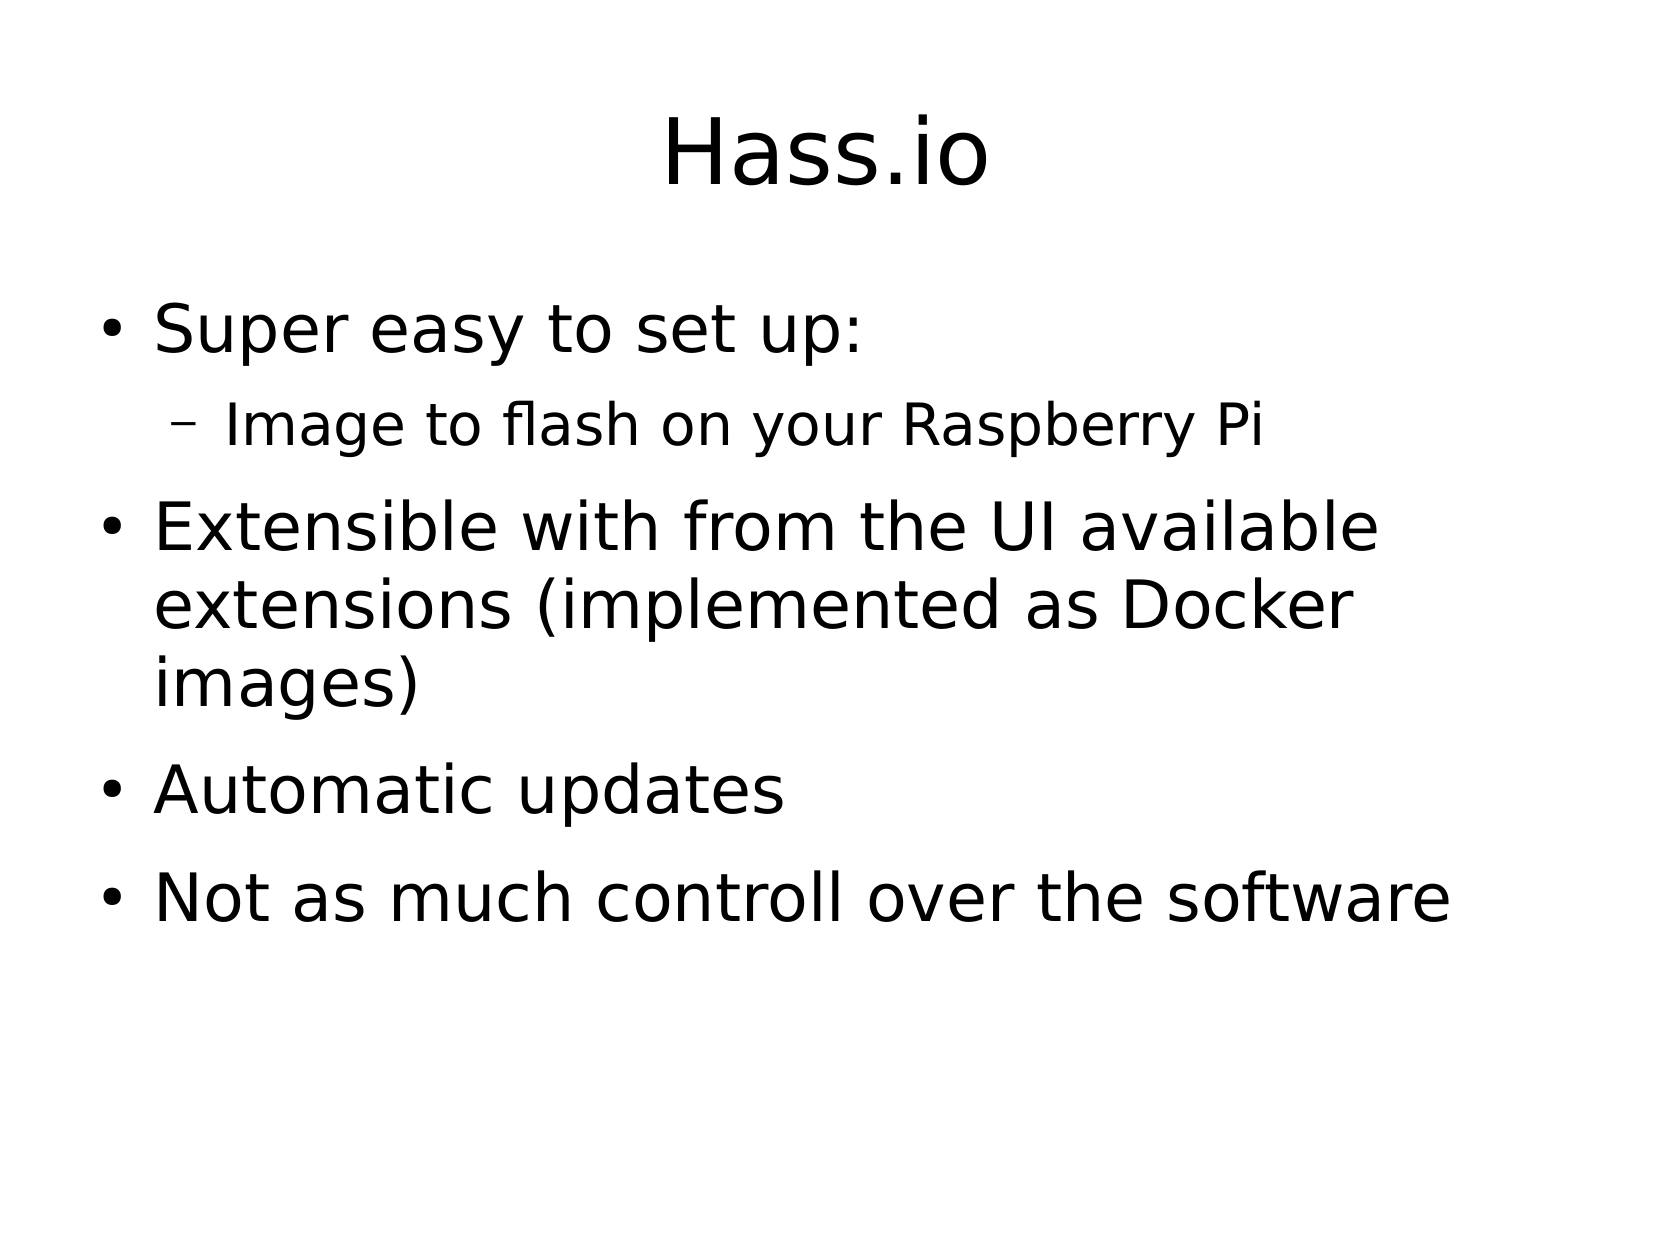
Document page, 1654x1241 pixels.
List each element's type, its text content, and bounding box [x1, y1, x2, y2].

list Super easy to set up: Image to flash on your Raspberry Pi Extensible with from the UI available extensions (implemented as Docker images) Automatic updates Not as much controll over the software [82, 290, 1571, 1010]
title Hass.io [82, 49, 1571, 257]
